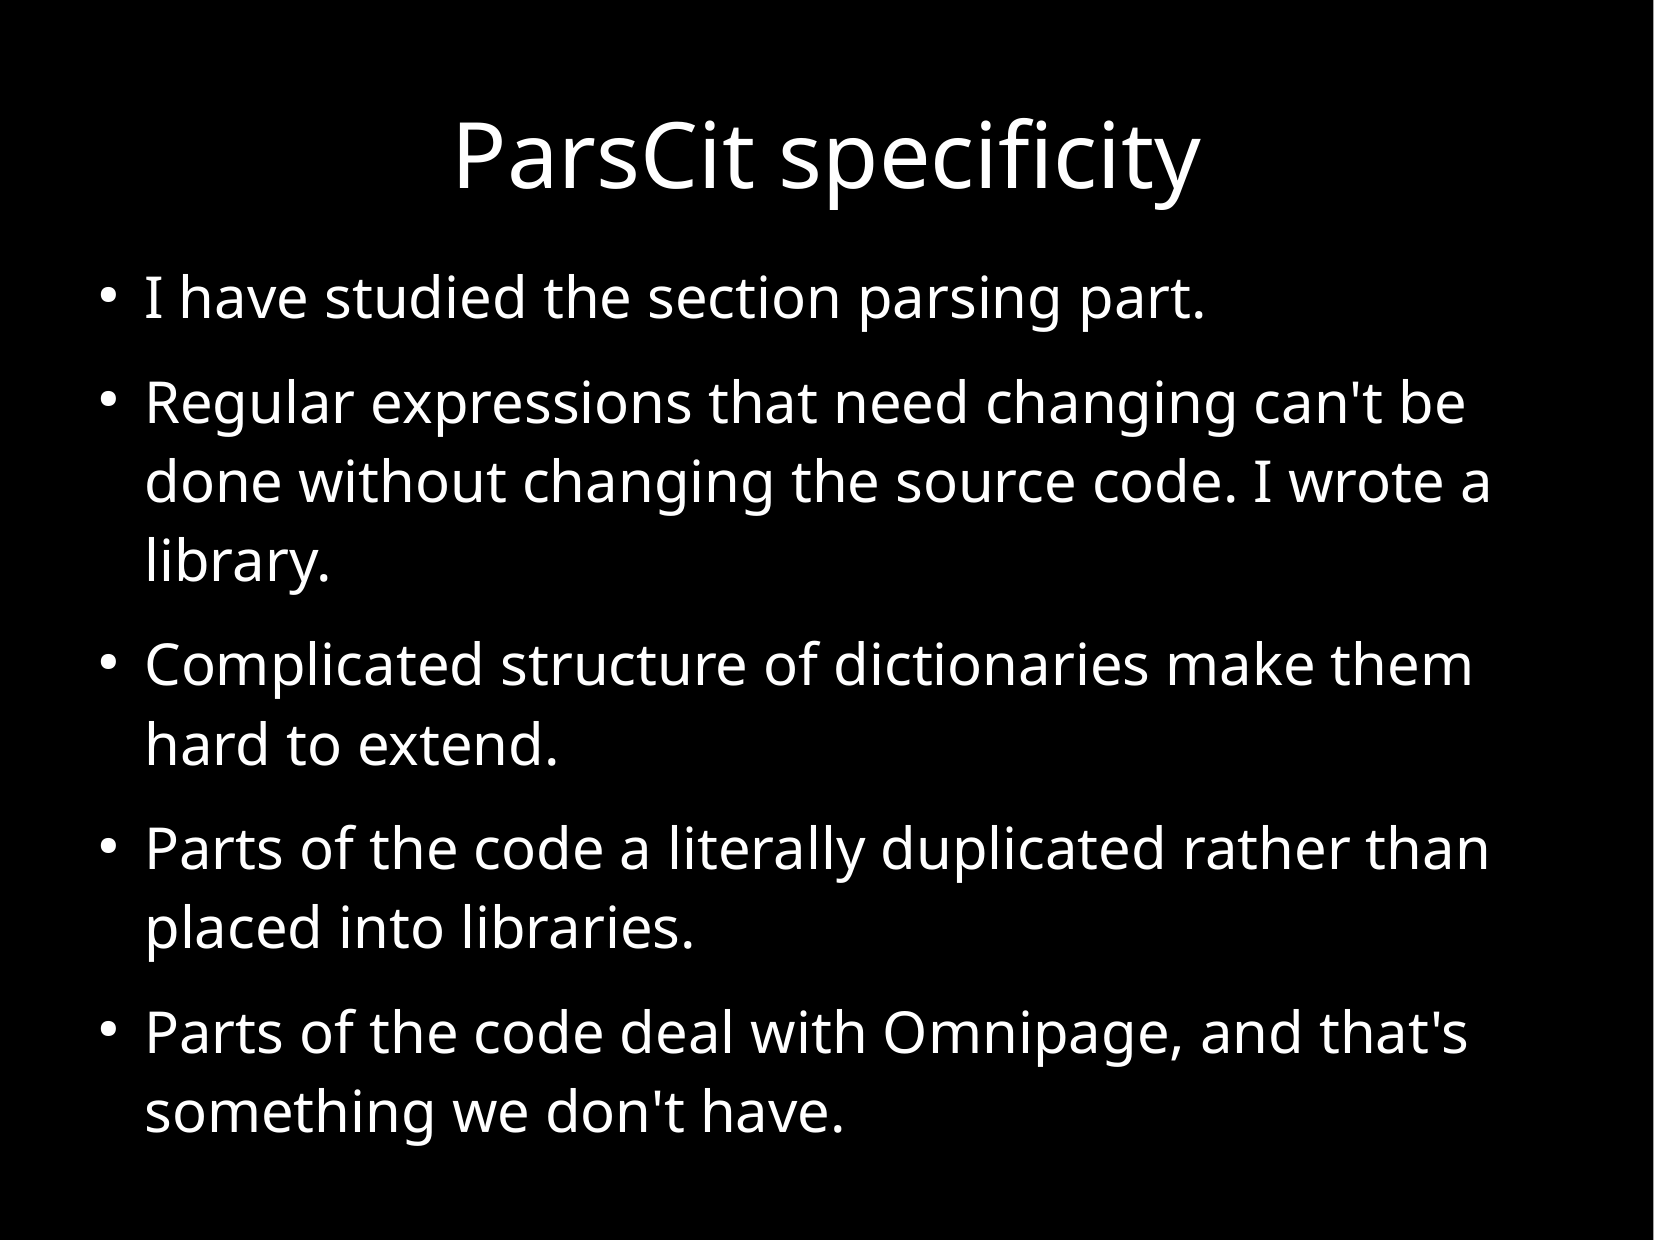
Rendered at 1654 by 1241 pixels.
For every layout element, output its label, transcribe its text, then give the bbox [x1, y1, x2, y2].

title ParsCit specificity [82, 49, 1571, 256]
list I have studied the section parsing part. Regular expressions that need changing can't be done without changing the source code. I wrote a library. Complicated structure of dictionaries make them hard to extend. Parts of the code a literally duplicated rather than placed into libraries. Parts of the code deal with Omnipage, and that's something we don't have. [82, 256, 1571, 1158]
